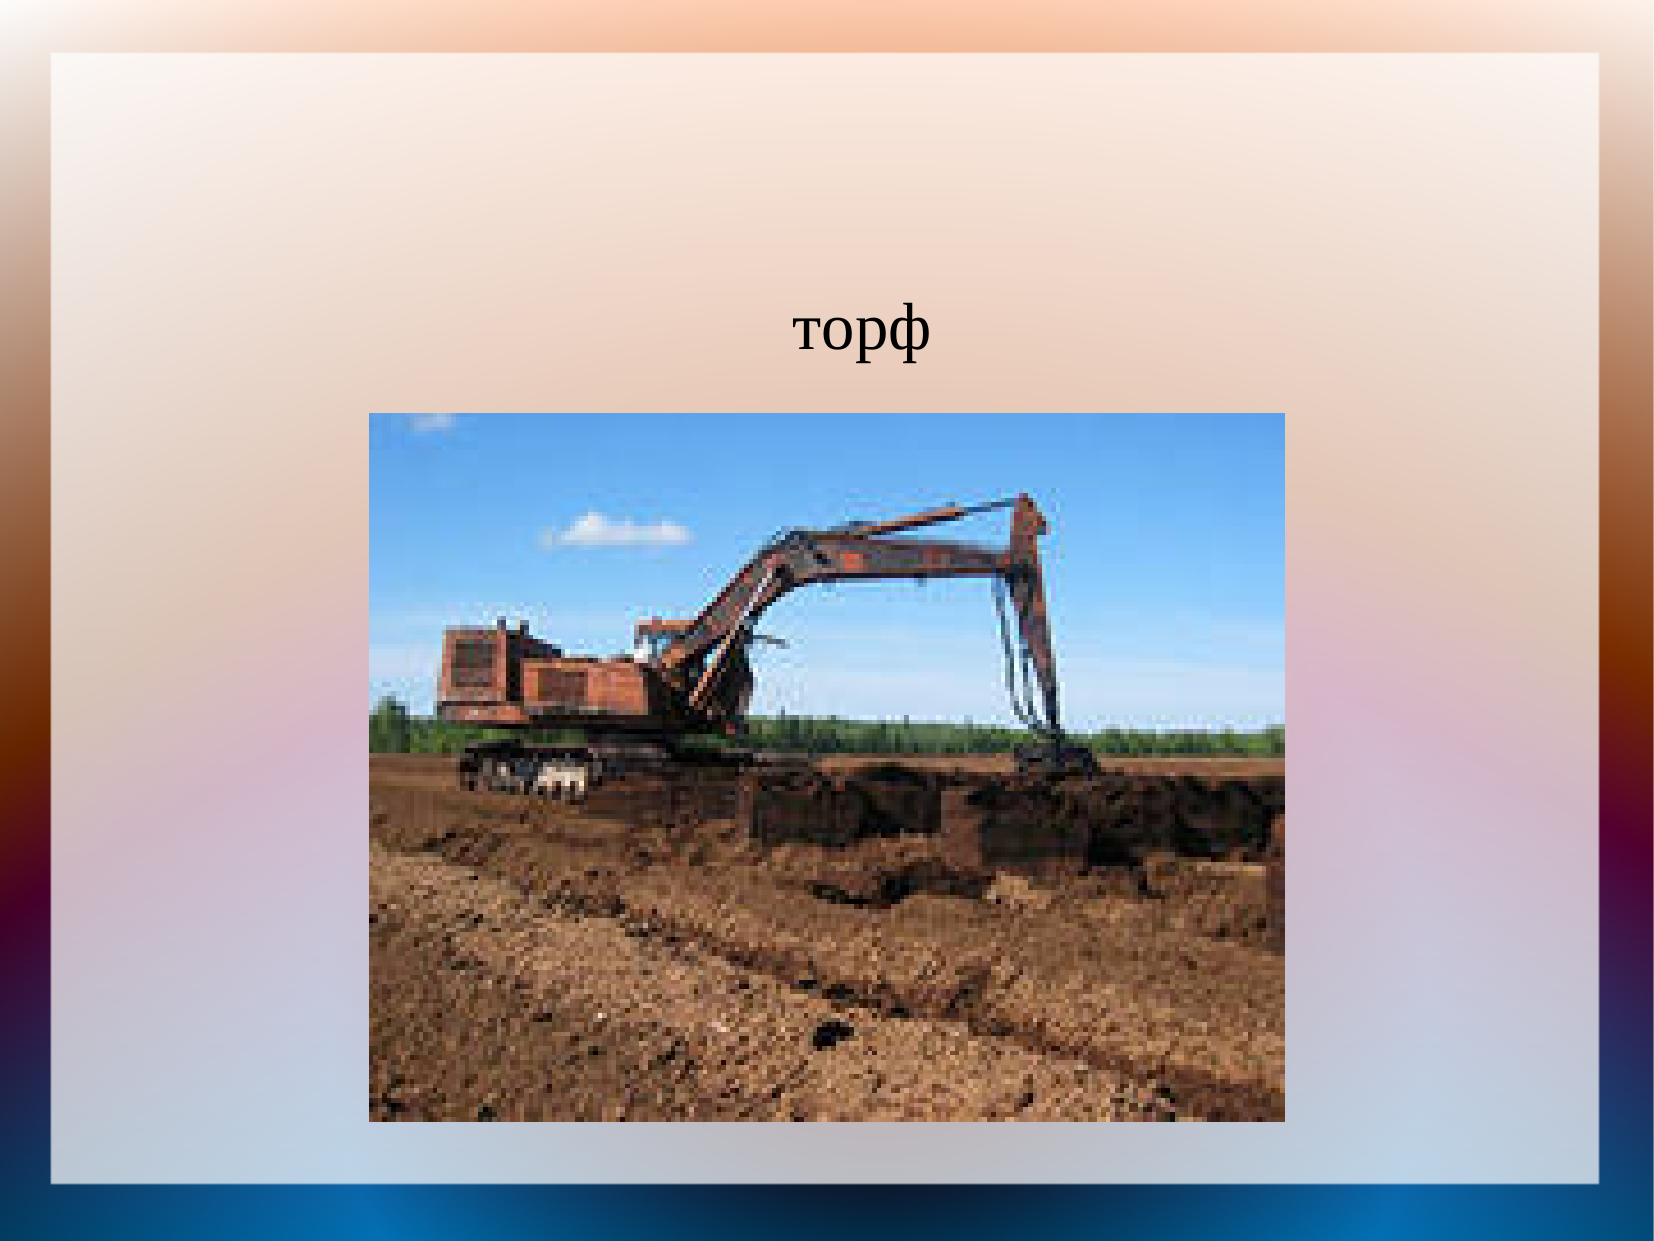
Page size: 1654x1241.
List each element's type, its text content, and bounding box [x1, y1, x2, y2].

list торф [82, 290, 1571, 1109]
picture [0, 0, 1654, 1241]
